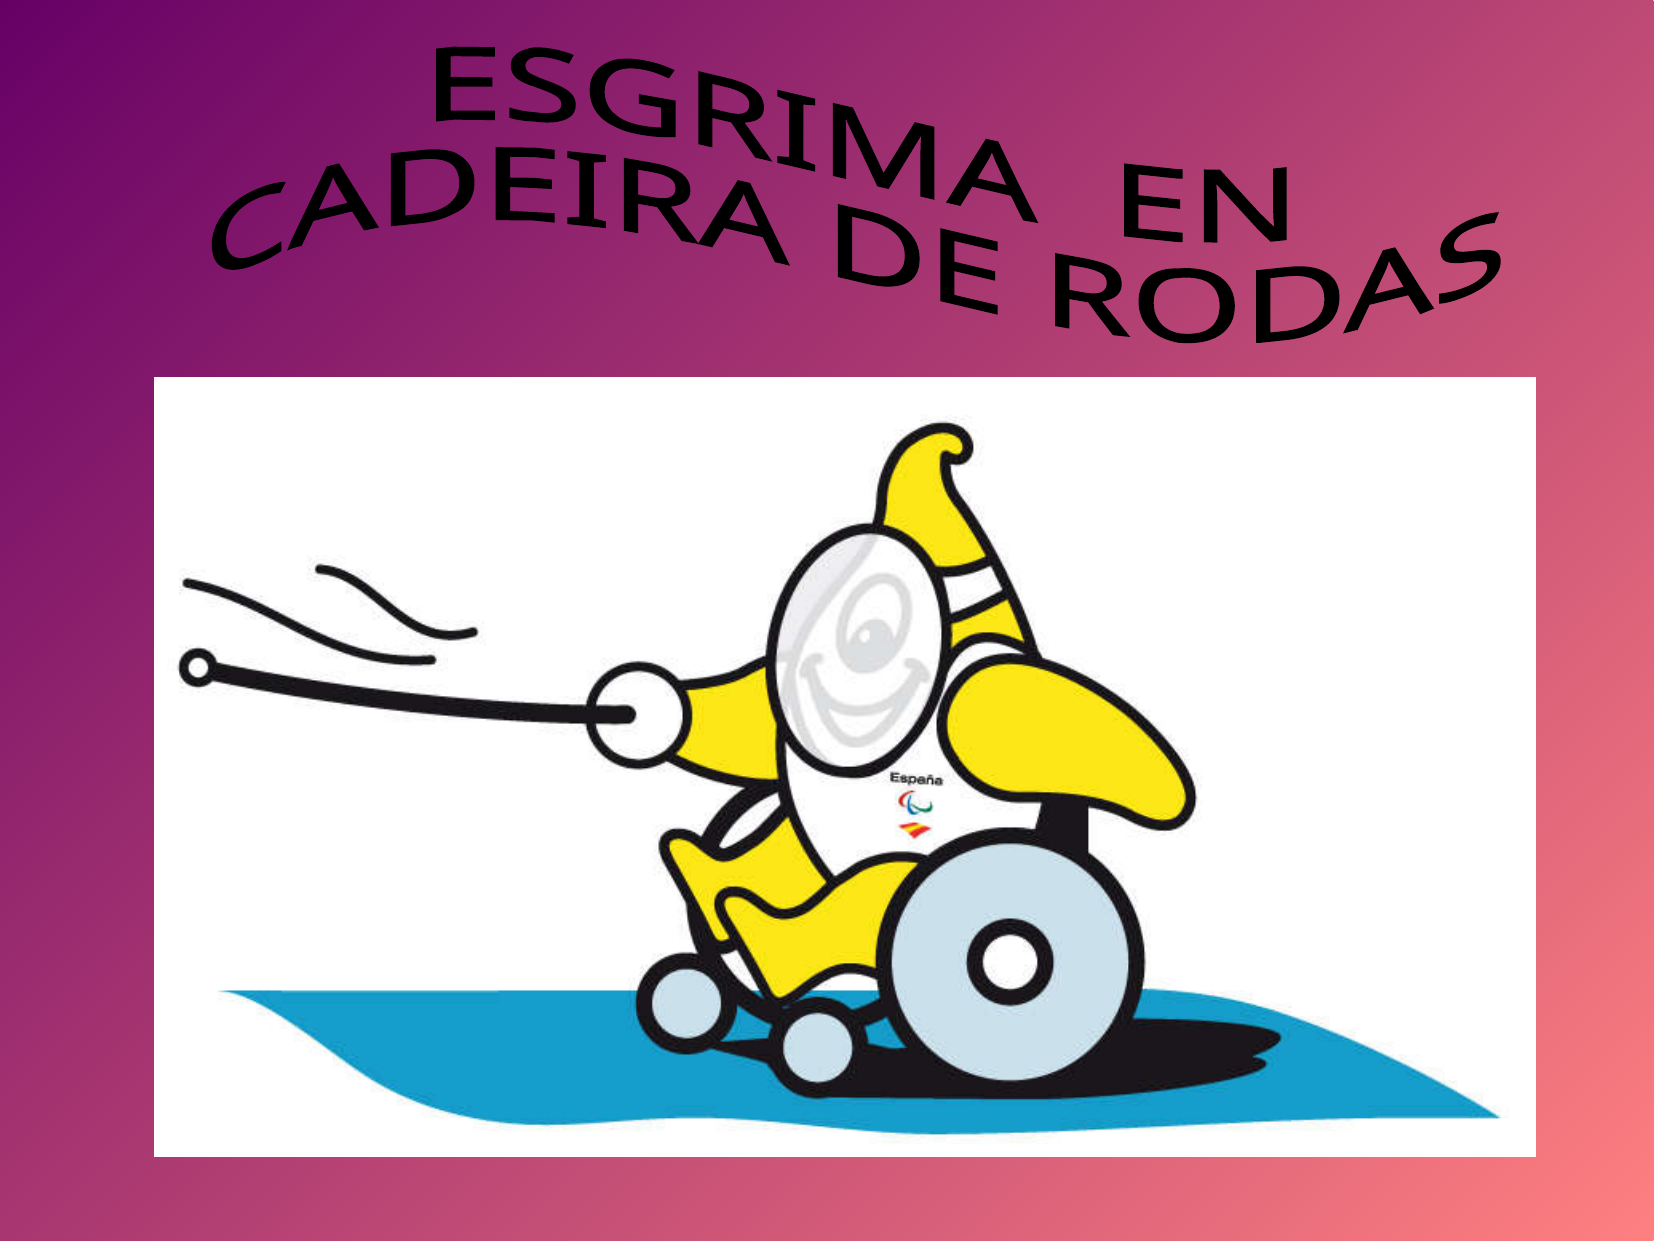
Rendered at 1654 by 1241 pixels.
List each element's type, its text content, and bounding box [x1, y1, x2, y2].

text_box ESGRIMA EN CADEIRA DE RODAS [1055, 253, 1129, 337]
text_box ESGRIMA EN CADEIRA DE RODAS [496, 147, 554, 222]
text_box ESGRIMA EN CADEIRA DE RODAS [1344, 248, 1433, 333]
text_box ESGRIMA EN CADEIRA DE RODAS [624, 158, 698, 244]
text_box ESGRIMA EN CADEIRA DE RODAS [568, 151, 606, 228]
text_box ESGRIMA EN CADEIRA DE RODAS [699, 181, 789, 265]
text_box ESGRIMA EN CADEIRA DE RODAS [1439, 213, 1500, 303]
text_box ESGRIMA EN CADEIRA DE RODAS [947, 139, 1037, 223]
text_box ESGRIMA EN CADEIRA DE RODAS [1256, 267, 1339, 343]
text_box ESGRIMA EN CADEIRA DE RODAS [838, 204, 919, 286]
text_box ESGRIMA EN CADEIRA DE RODAS [590, 59, 675, 137]
text_box ESGRIMA EN CADEIRA DE RODAS [1139, 268, 1235, 343]
text_box ESGRIMA EN CADEIRA DE RODAS [436, 47, 495, 121]
text_box ESGRIMA EN CADEIRA DE RODAS [1124, 164, 1182, 242]
text_box ESGRIMA EN CADEIRA DE RODAS [288, 164, 378, 250]
text_box ESGRIMA EN CADEIRA DE RODAS [212, 182, 285, 269]
text_box ESGRIMA EN CADEIRA DE RODAS [1204, 168, 1286, 242]
text_box ESGRIMA EN CADEIRA DE RODAS [778, 90, 815, 171]
text_box ESGRIMA EN CADEIRA DE RODAS [510, 48, 575, 122]
text_box ESGRIMA EN CADEIRA DE RODAS [941, 229, 997, 314]
picture [154, 377, 1536, 1157]
text_box ESGRIMA EN CADEIRA DE RODAS [699, 72, 771, 161]
text_box ESGRIMA EN CADEIRA DE RODAS [391, 150, 474, 226]
text_box ESGRIMA EN CADEIRA DE RODAS [833, 103, 934, 199]
